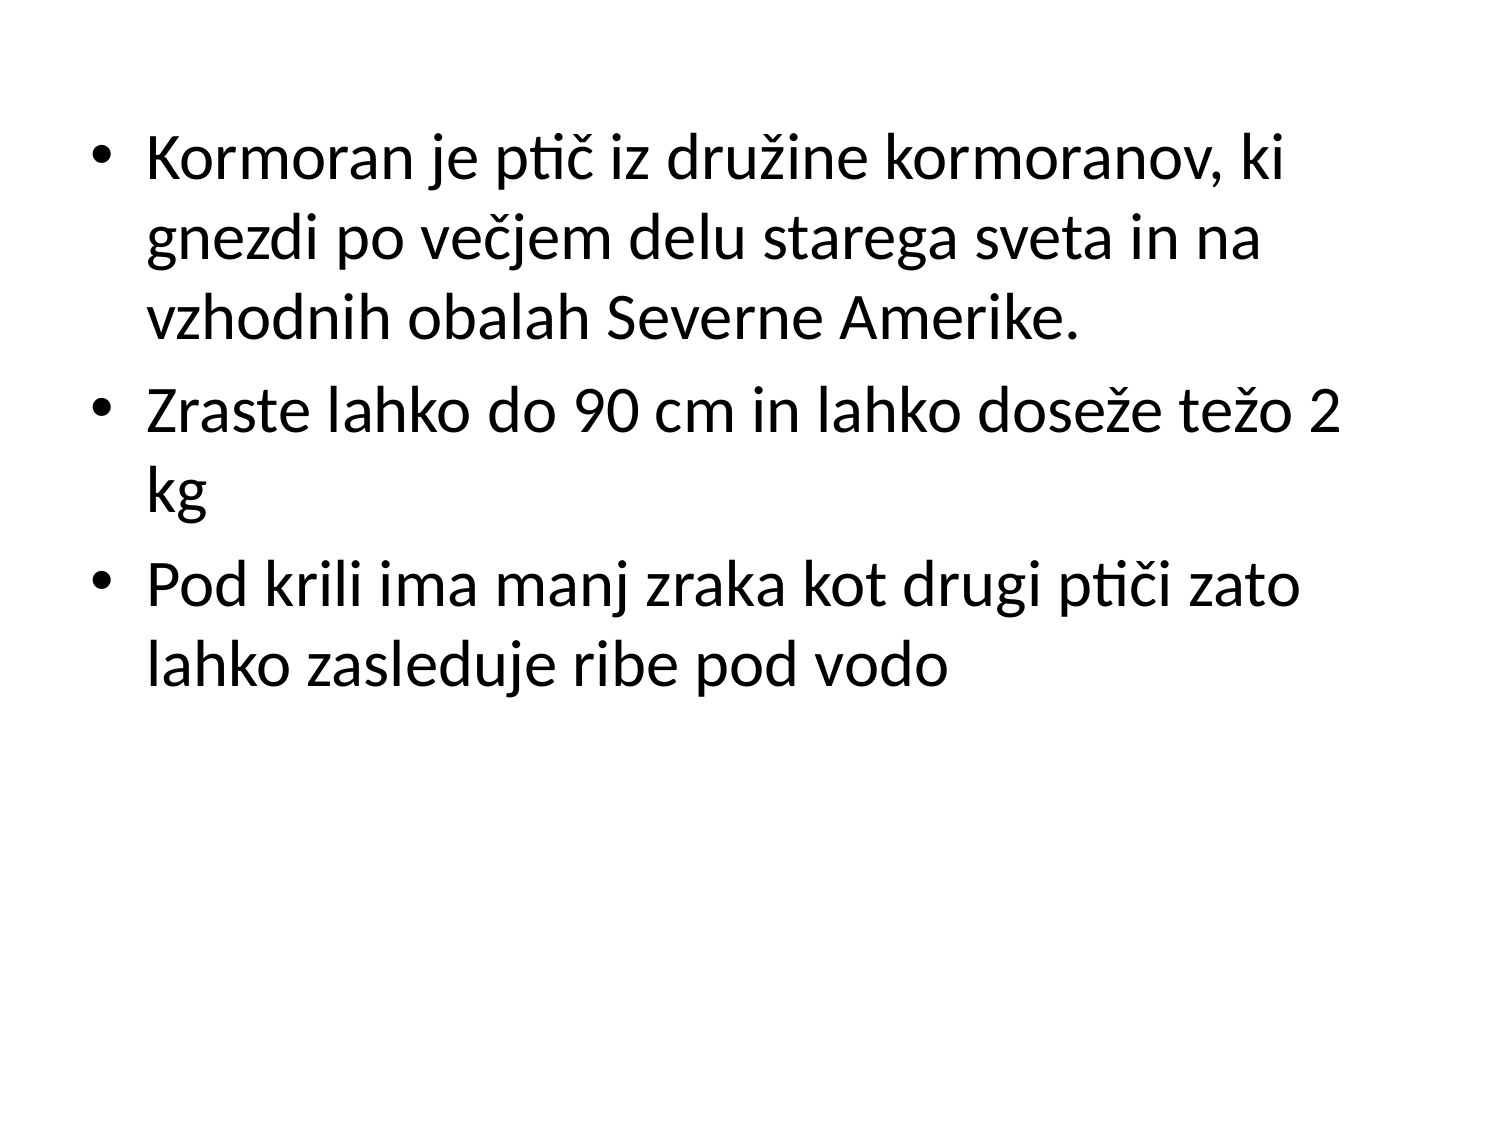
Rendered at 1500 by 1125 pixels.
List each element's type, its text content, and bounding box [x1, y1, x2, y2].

list Kormoran je ptič iz družine kormoranov, ki gnezdi po večjem delu starega sveta in na vzhodnih obalah Severne Amerike. Zraste lahko do 90 cm in lahko doseže težo 2 kg Pod krili ima manj zraka kot drugi ptiči zato lahko zasleduje ribe pod vodo [75, 105, 1425, 1067]
